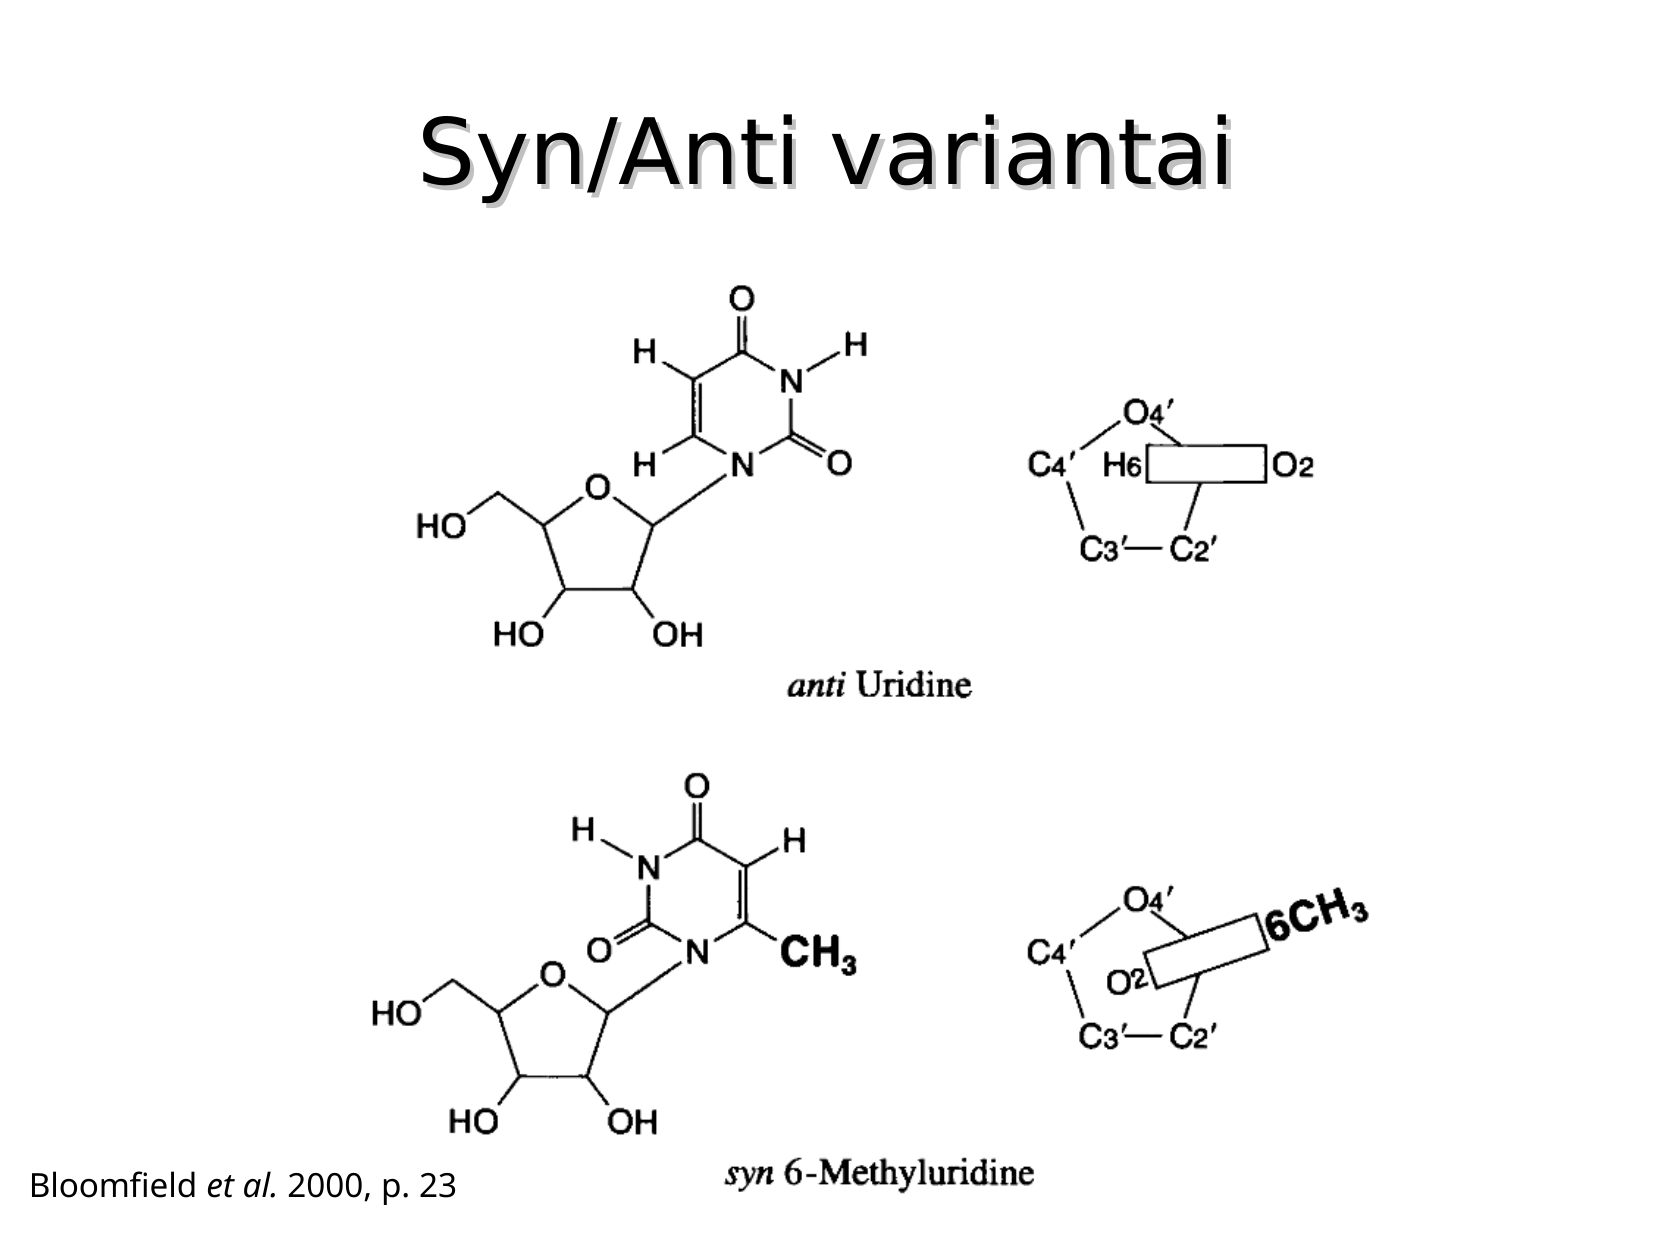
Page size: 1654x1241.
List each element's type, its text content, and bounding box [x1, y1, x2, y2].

picture [354, 268, 1388, 1211]
title Syn/Anti variantai [82, 56, 1571, 250]
text_box Bloomfield et al. 2000, p. 23 [14, 1154, 503, 1211]
